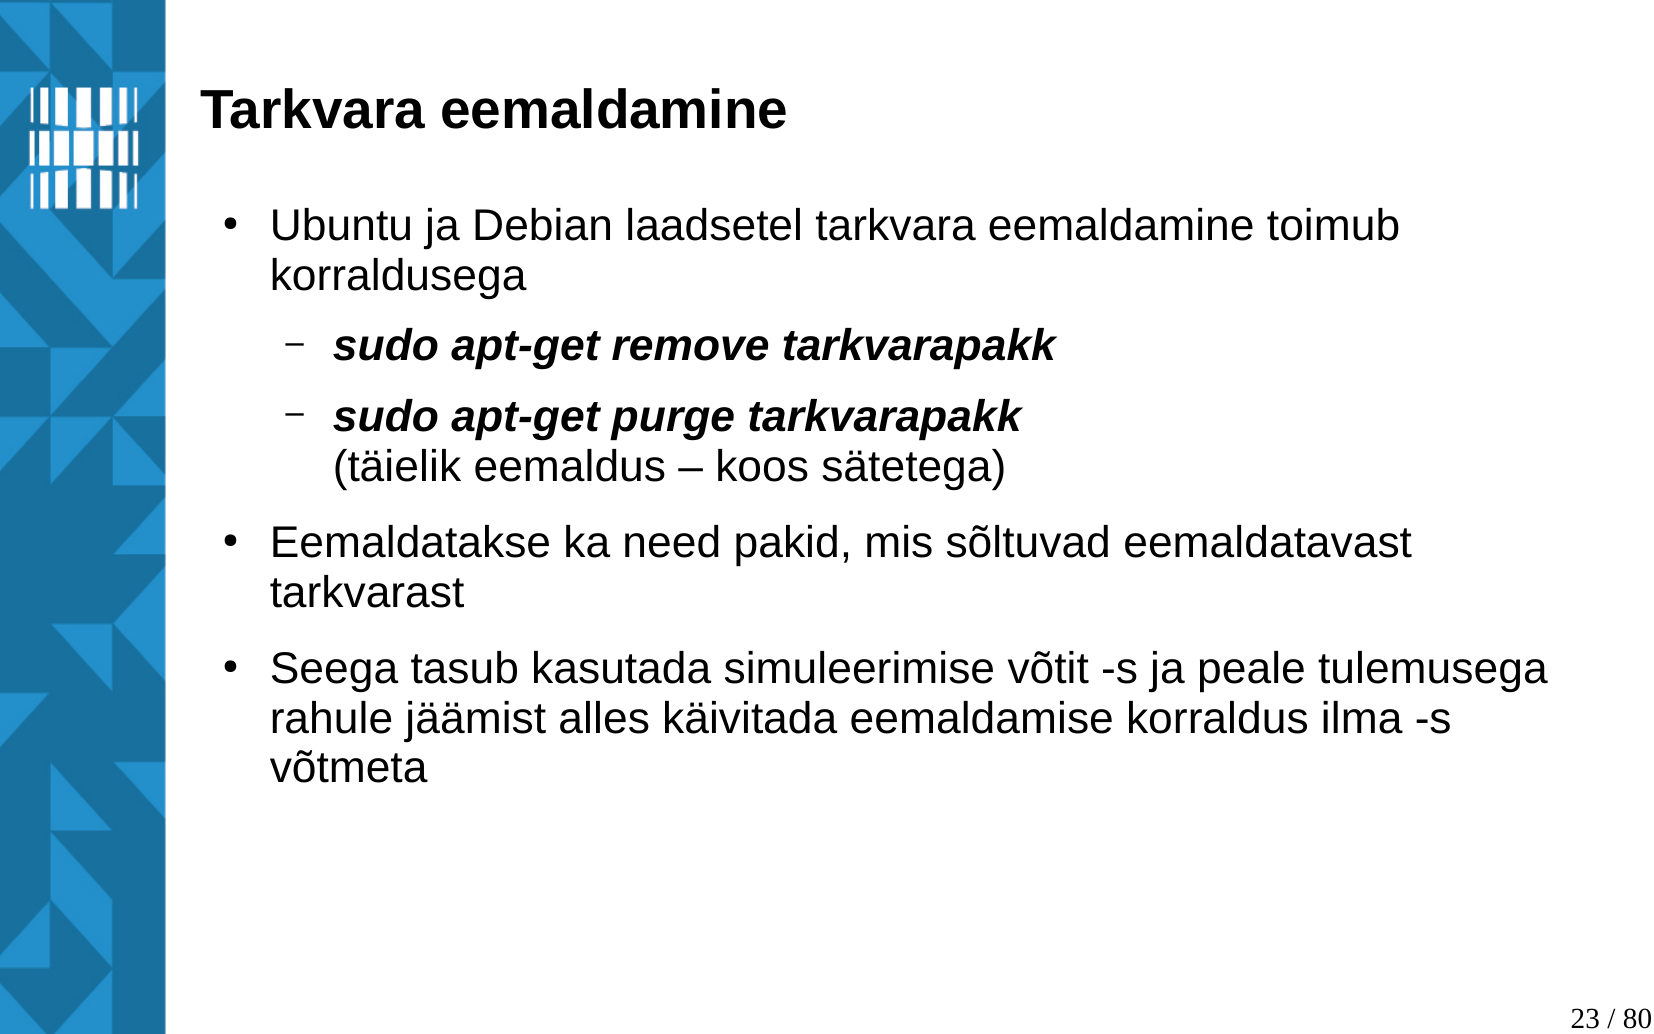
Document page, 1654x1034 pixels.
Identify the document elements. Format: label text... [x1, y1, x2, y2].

list Ubuntu ja Debian laadsetel tarkvara eemaldamine toimub korraldusega sudo apt-get remove tarkvarapakk sudo apt-get purge tarkvarapakk (täielik eemaldus – koos sätetega) Eemaldatakse ka need pakid, mis sõltuvad eemaldatavast tarkvarast Seega tasub kasutada simuleerimise võtit -s ja peale tulemusega rahule jäämist alles käivitada eemaldamise korraldus ilma -s võtmeta [206, 199, 1565, 798]
title Tarkvara eemaldamine [200, 41, 1595, 178]
